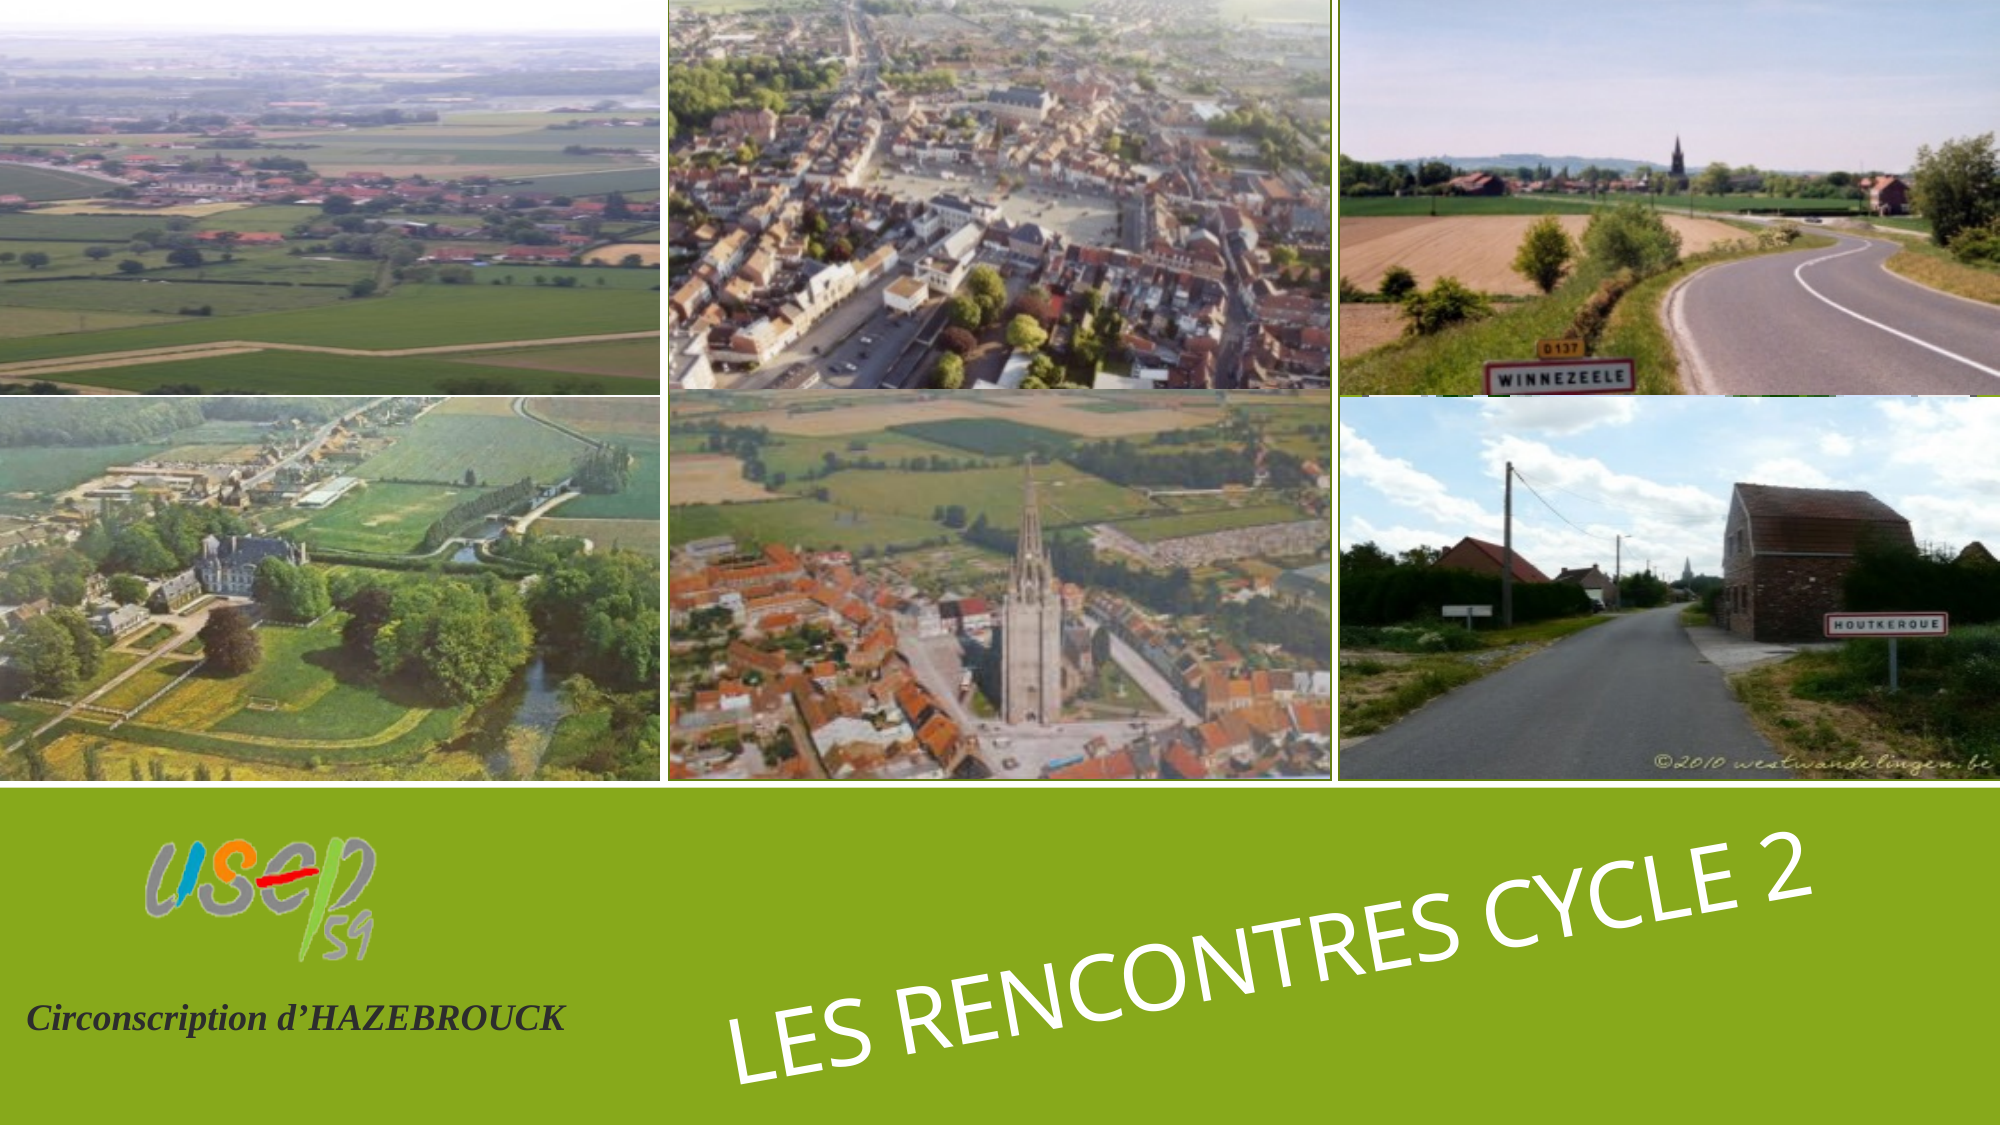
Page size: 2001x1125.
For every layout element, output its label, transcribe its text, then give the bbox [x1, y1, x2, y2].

title Les rencontres cycle 2 [565, 781, 1978, 1125]
picture [1340, 0, 2000, 779]
text_box Circonscription d’HAZEBROUCK [11, 985, 580, 1046]
picture [0, 0, 660, 396]
picture [0, 397, 660, 781]
picture [137, 824, 398, 972]
picture [669, 0, 1330, 779]
